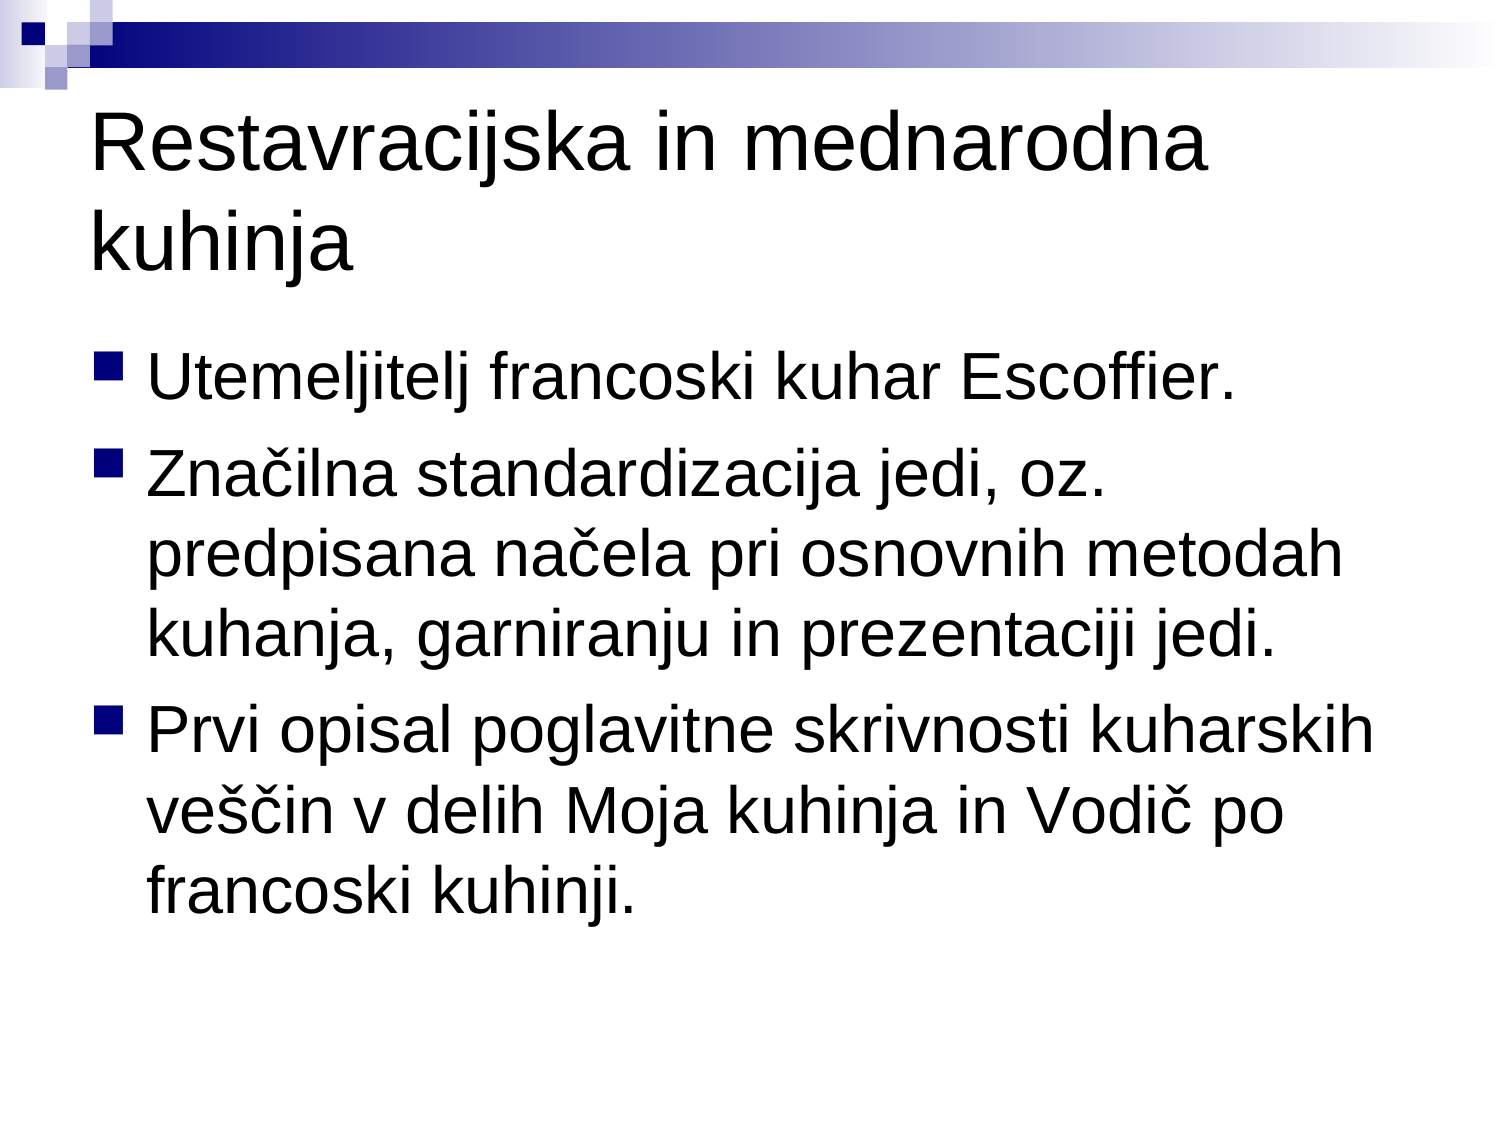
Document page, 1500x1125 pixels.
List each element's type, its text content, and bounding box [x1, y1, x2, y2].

title Restavracijska in mednarodna kuhinja [75, 75, 1426, 301]
list Utemeljitelj francoski kuhar Escoffier. Značilna standardizacija jedi, oz. predpisana načela pri osnovnih metodah kuhanja, garniranju in prezentaciji jedi. Prvi opisal poglavitne skrivnosti kuharskih veščin v delih Moja kuhinja in Vodič po francoski kuhinji. [75, 324, 1426, 963]
